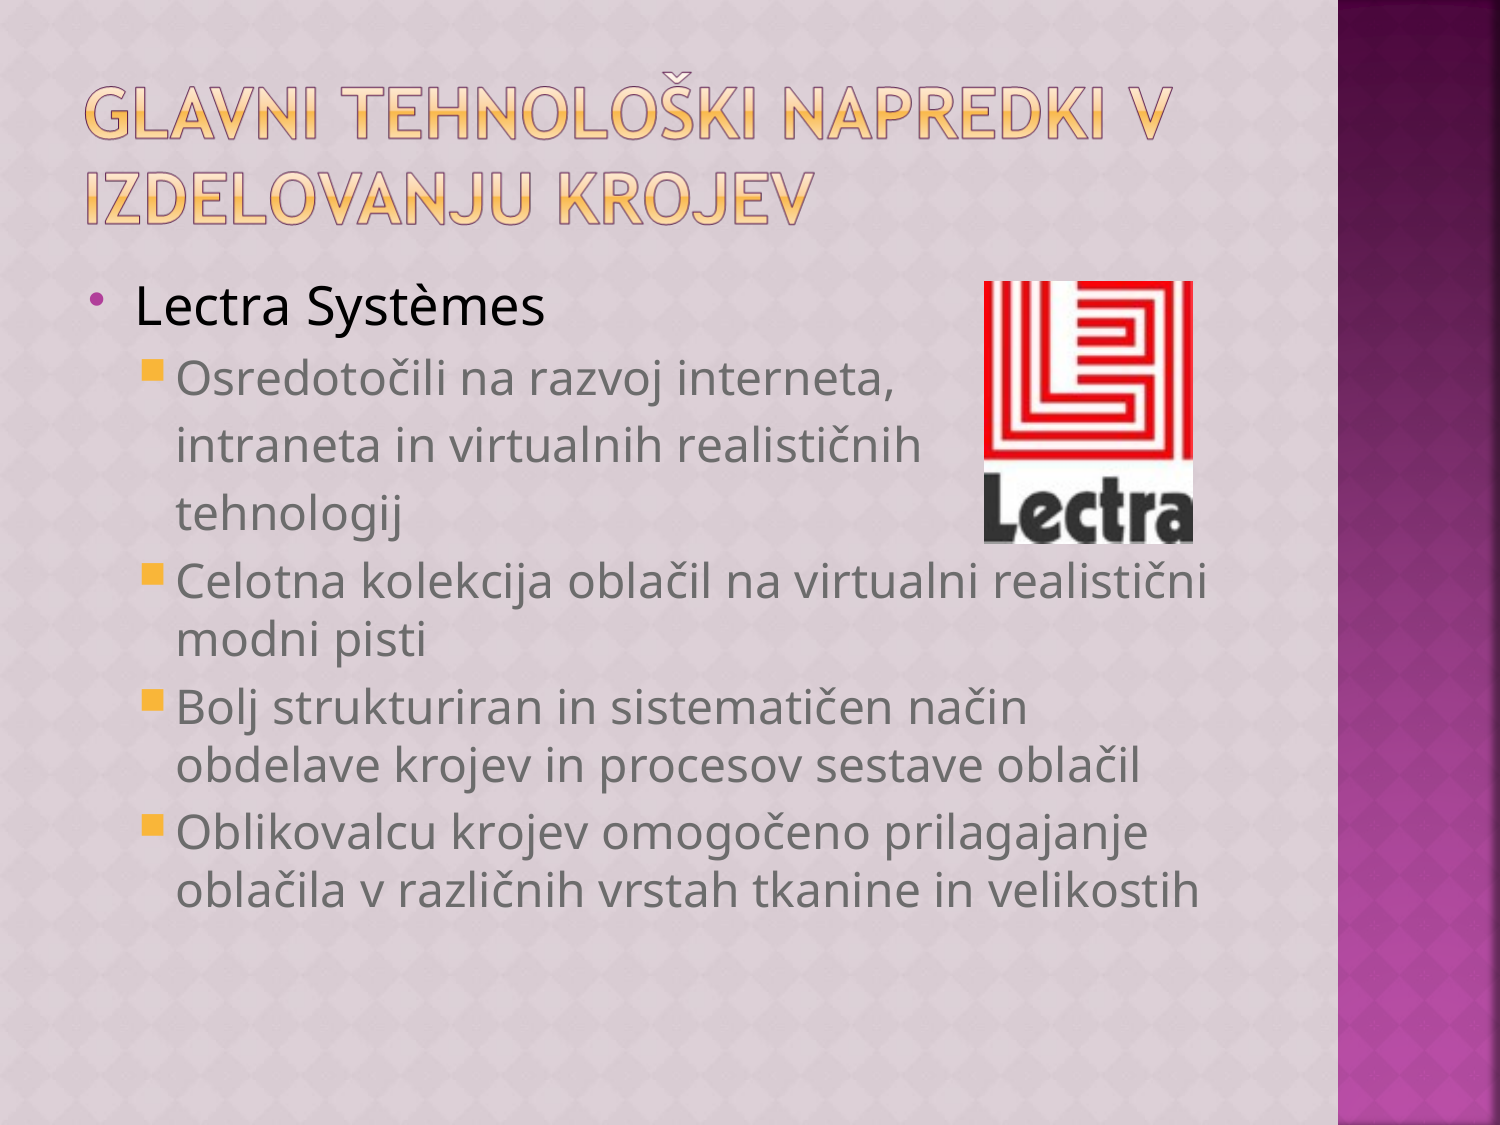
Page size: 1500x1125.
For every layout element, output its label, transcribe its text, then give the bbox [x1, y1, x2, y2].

list Lectra Systèmes Osredotočili na razvoj interneta, intraneta in virtualnih realističnih tehnologij Celotna kolekcija oblačil na virtualni realistični modni pisti Bolj strukturiran in sistematičen način obdelave krojev in procesov sestave oblačil Oblikovalcu krojev omogočeno prilagajanje oblačila v različnih vrstah tkanine in velikostih [75, 263, 1263, 1060]
text_box [40, 48, 1264, 283]
picture [0, 0, 1500, 1125]
